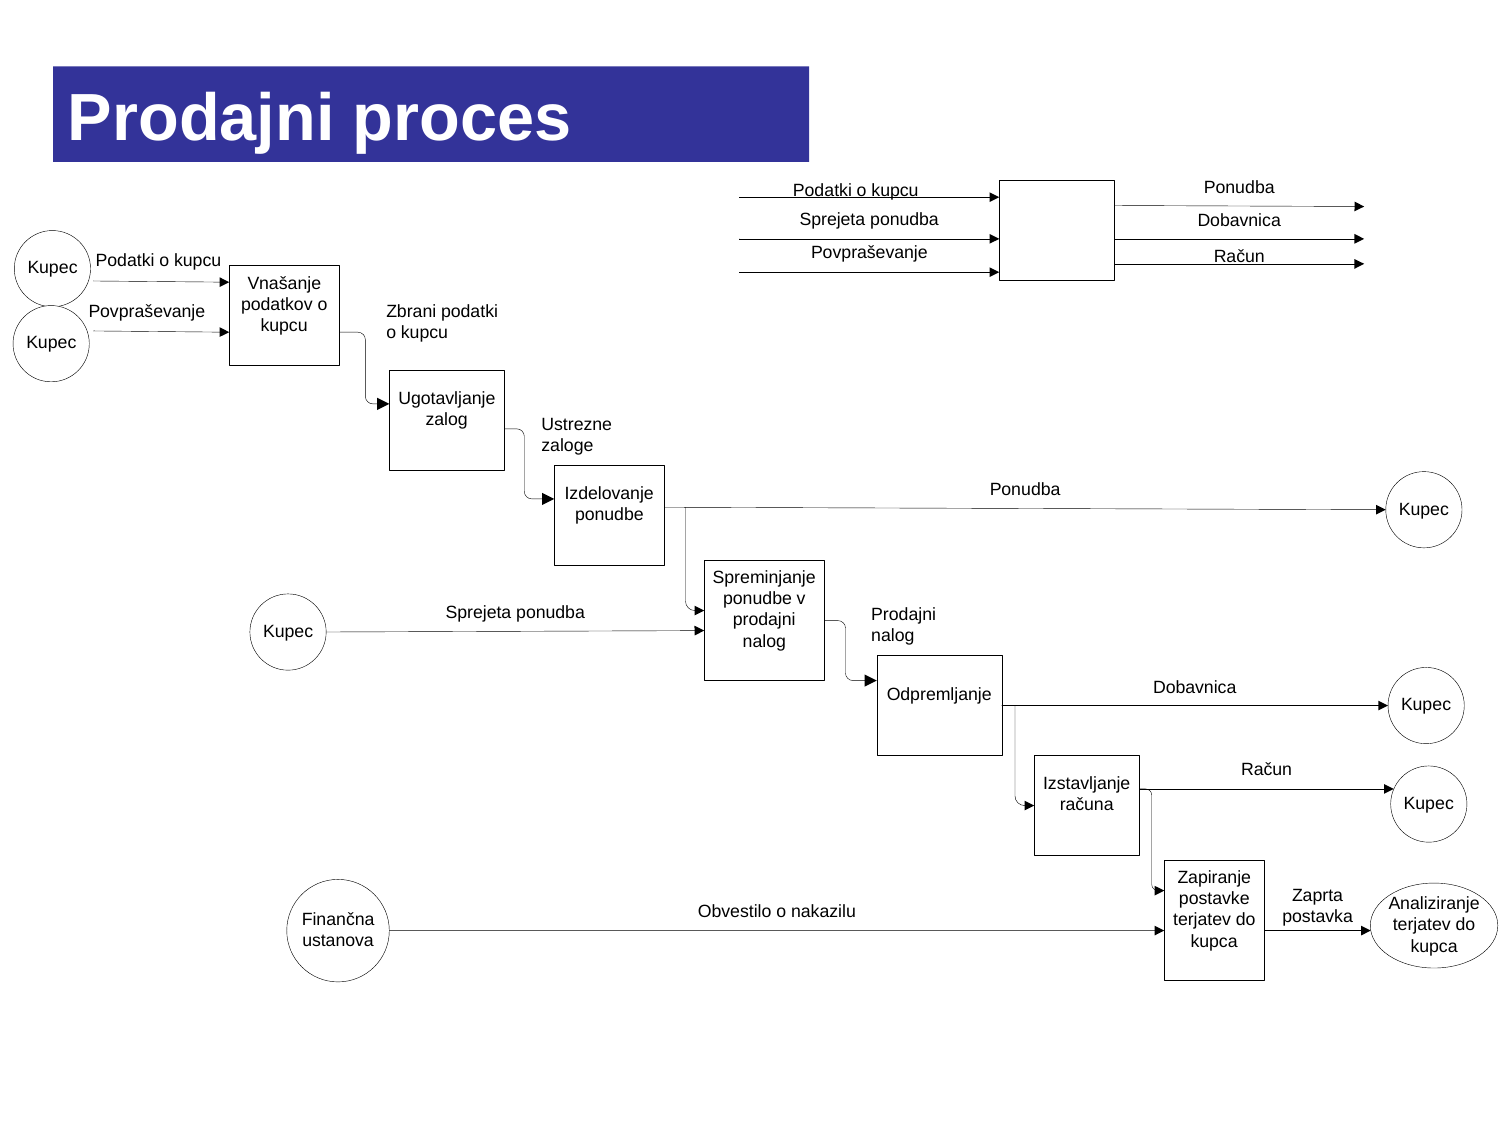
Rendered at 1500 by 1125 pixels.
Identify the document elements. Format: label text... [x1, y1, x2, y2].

text_box Prodajni proces [53, 66, 810, 162]
chart [10, 172, 1500, 985]
